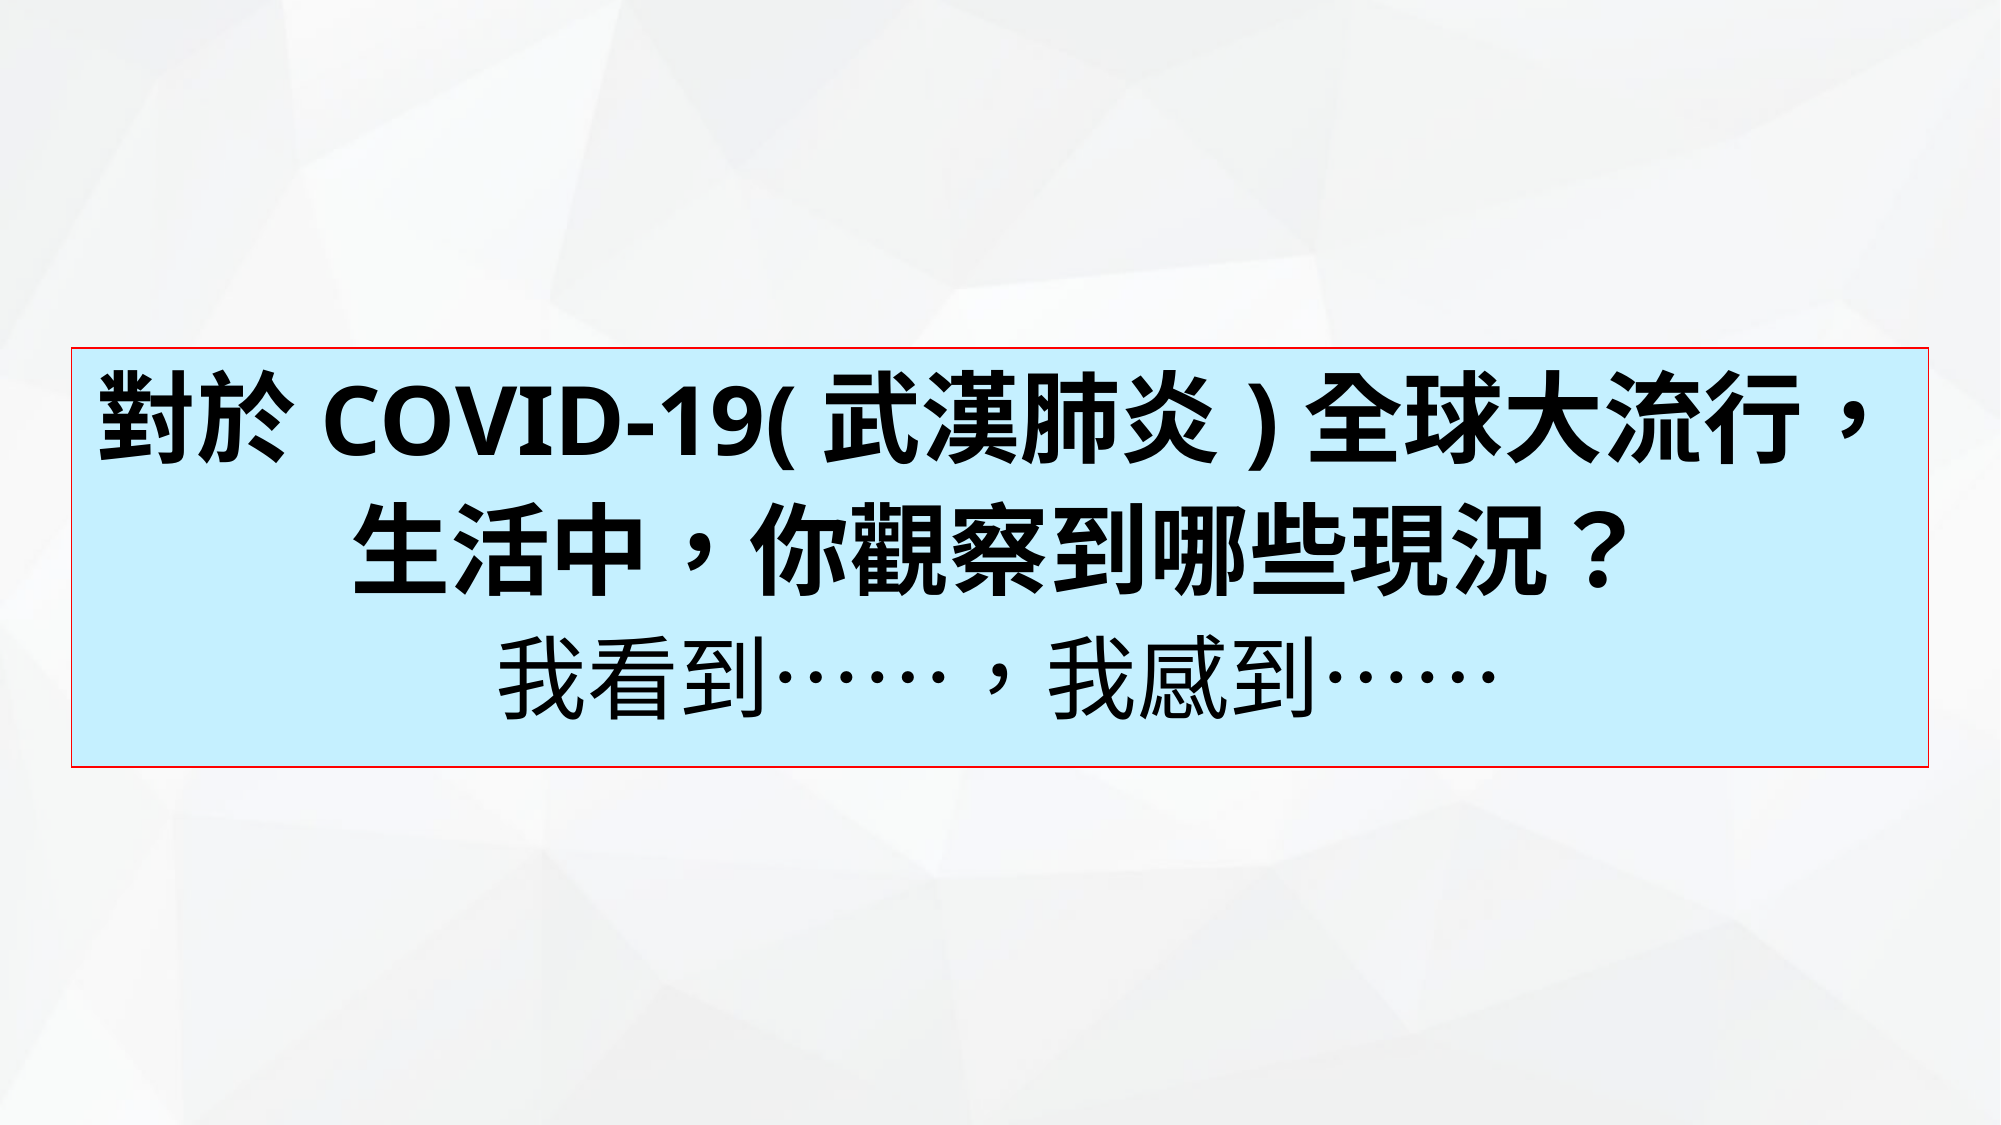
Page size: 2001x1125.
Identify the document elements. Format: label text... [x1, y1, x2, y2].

text_box 對於COVID-19(武漢肺炎)全球大流行， 生活中，你觀察到哪些現況？ 我看到……，我感到…… [71, 347, 1929, 768]
